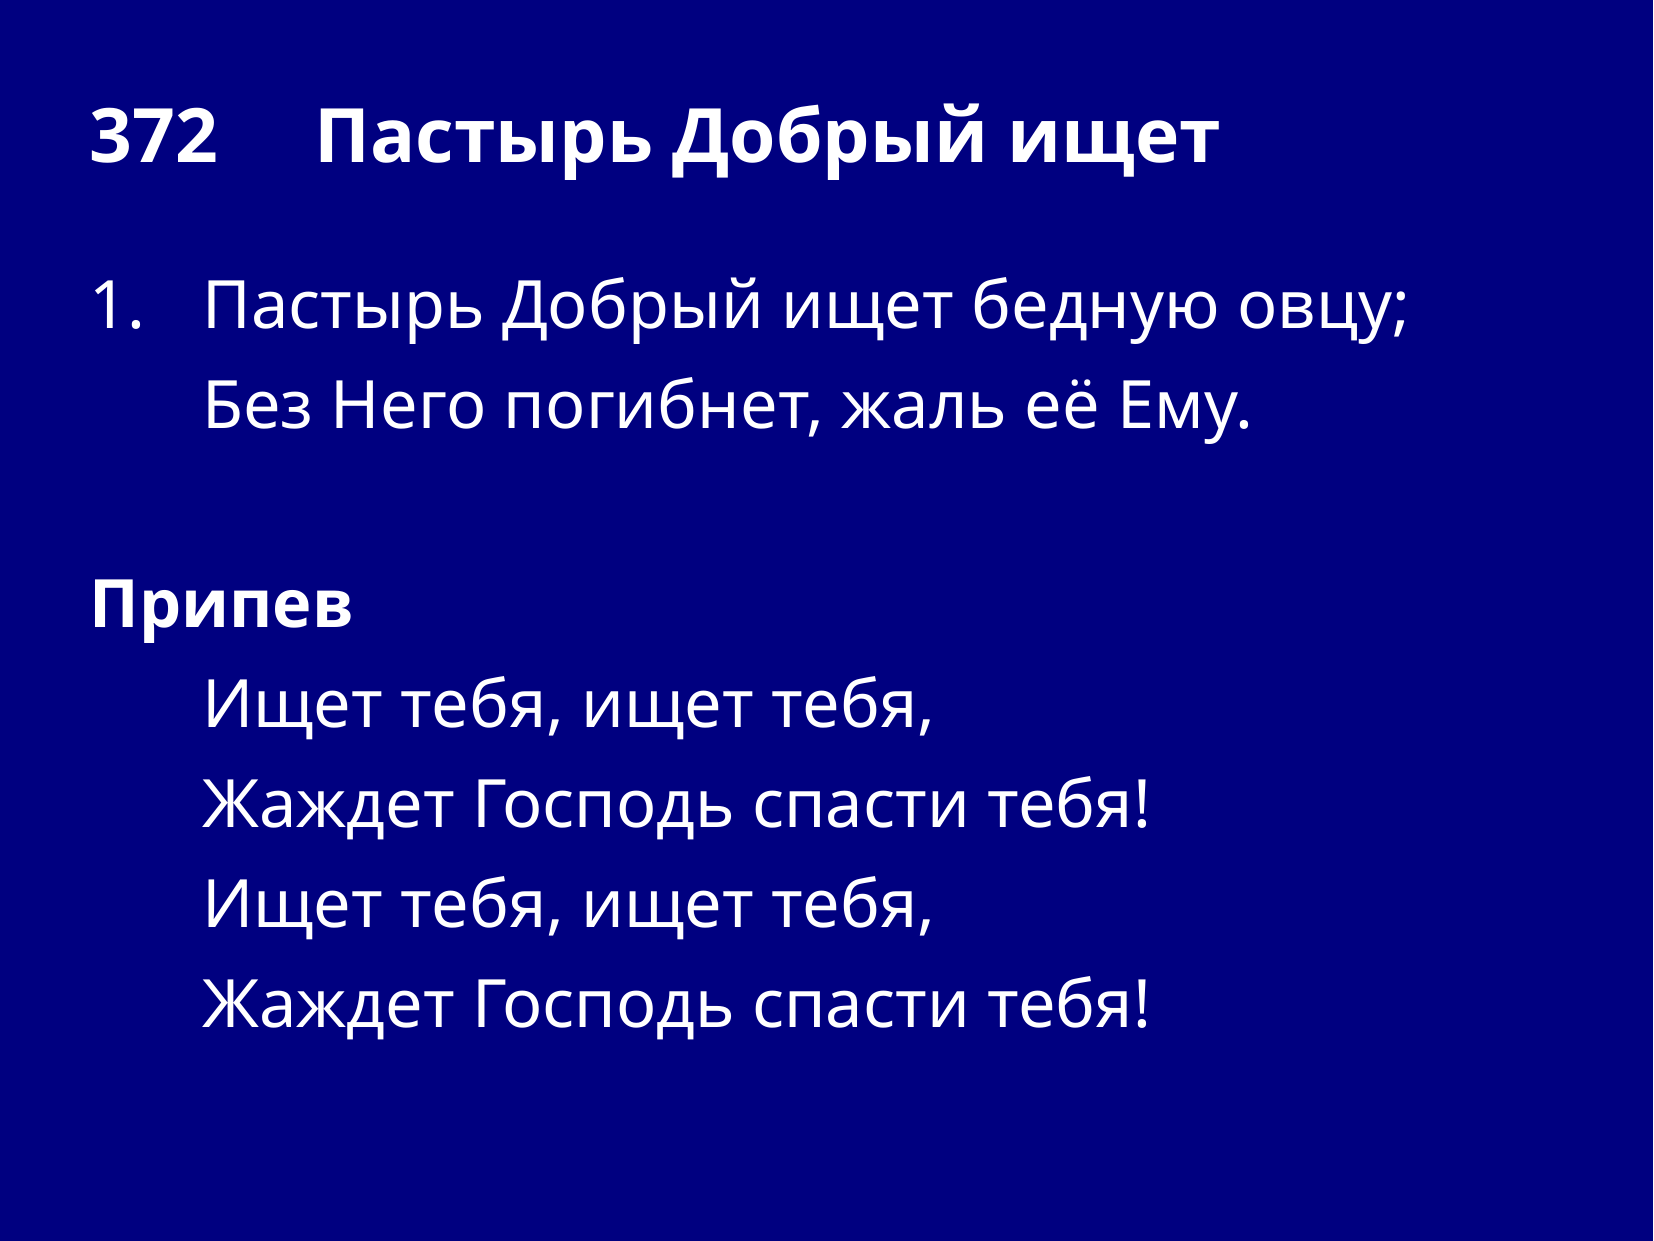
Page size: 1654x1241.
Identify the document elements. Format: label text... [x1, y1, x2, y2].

text_box 372 Пастырь Добрый ищет [75, 75, 1576, 188]
text_box 1. Пастырь Добрый ищет бедную овцу; Без Него погибнет, жаль её Ему. Припев Ищет тебя, ищет тебя, Жаждет Господь спасти тебя! Ищет тебя, ищет тебя, Жаждет Господь спасти тебя! [75, 188, 1576, 1163]
